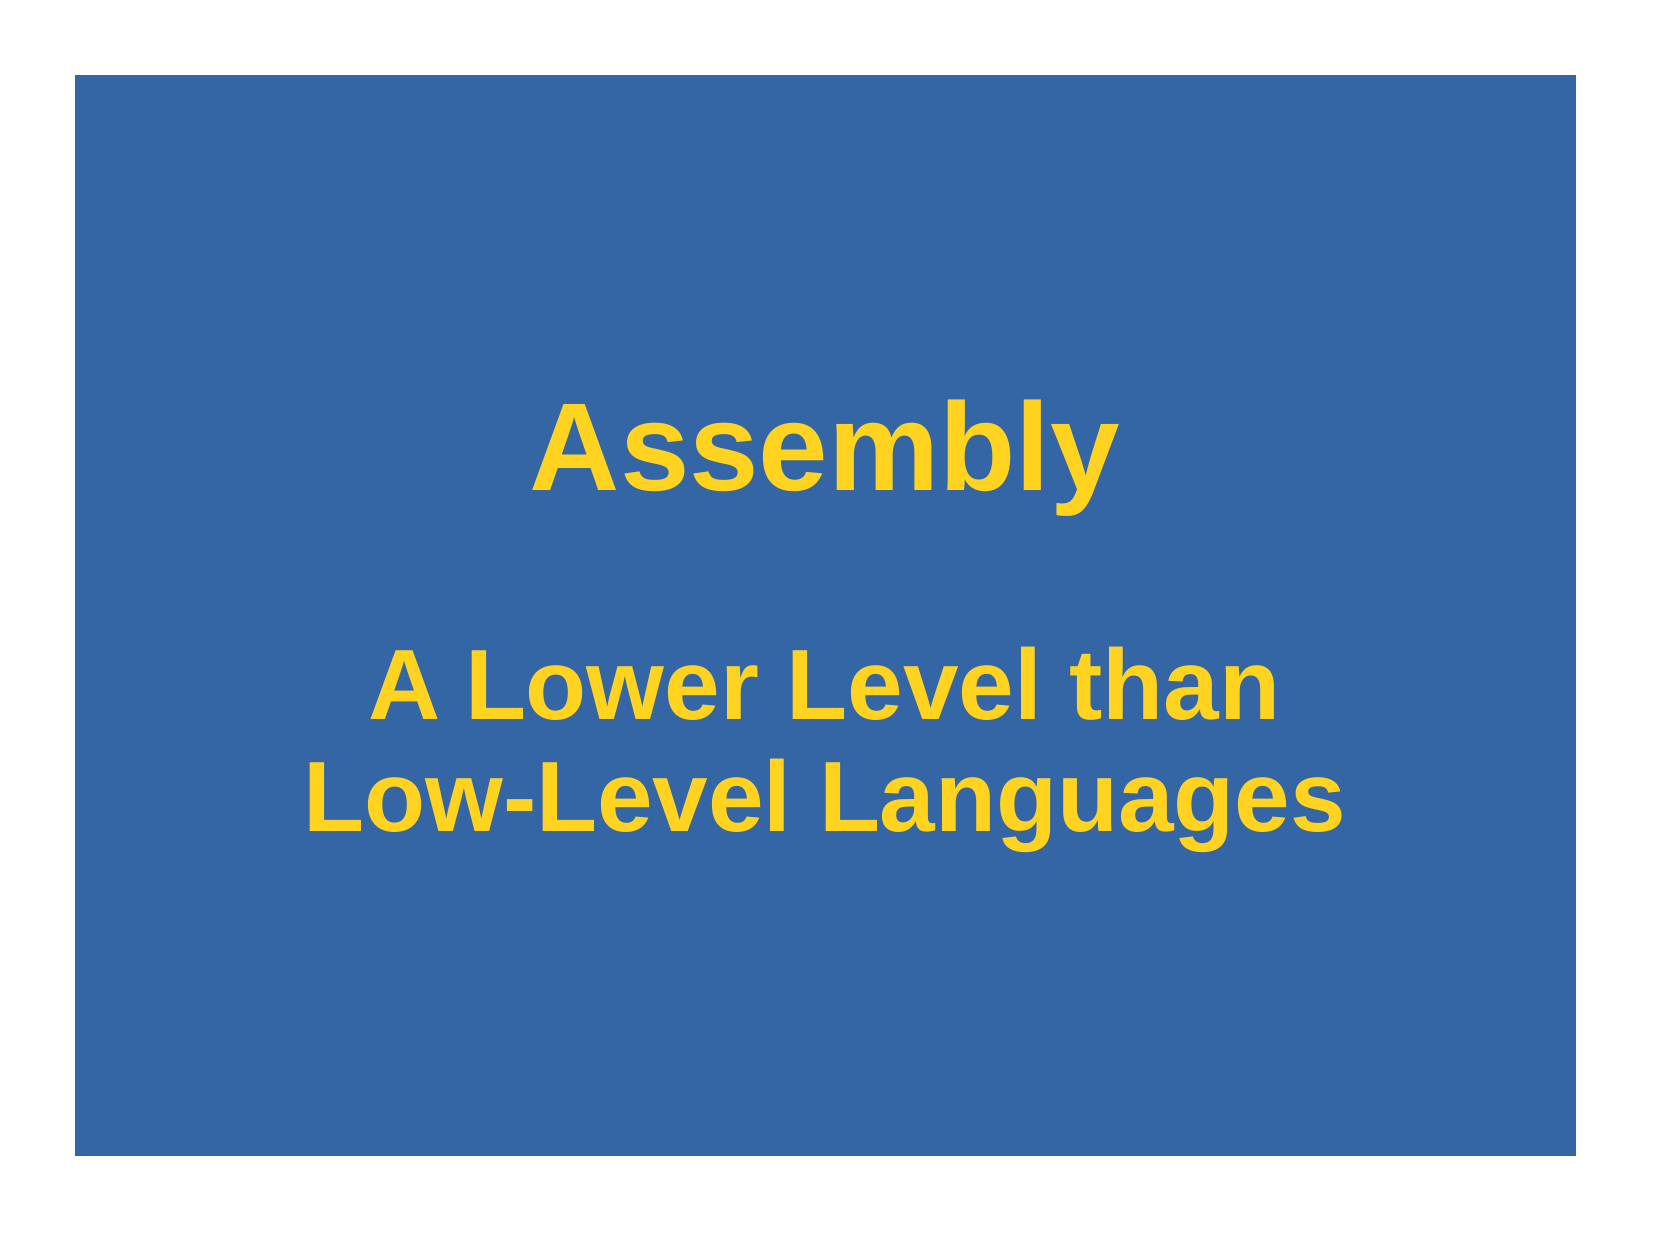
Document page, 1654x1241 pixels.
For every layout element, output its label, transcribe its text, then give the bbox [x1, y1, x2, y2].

text_box Assembly A Lower Level than Low-Level Languages [75, 75, 1576, 1156]
